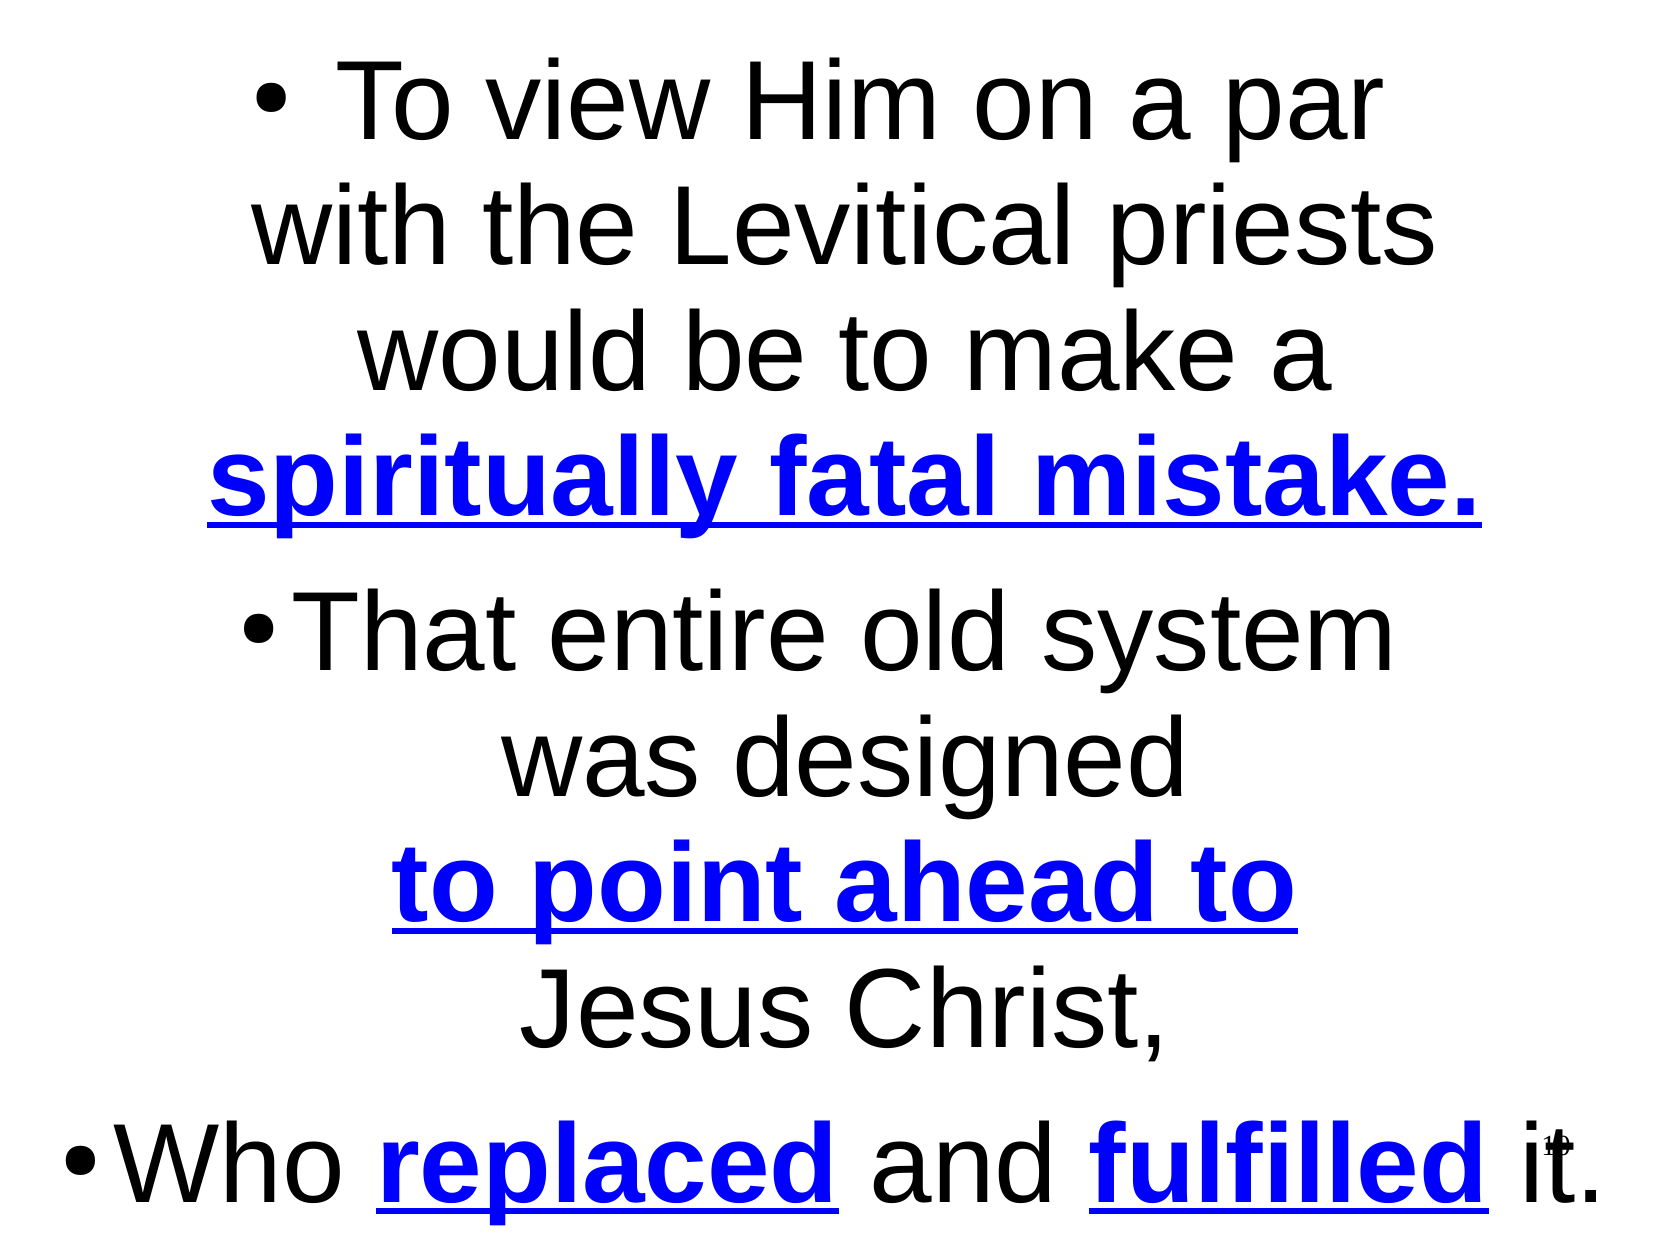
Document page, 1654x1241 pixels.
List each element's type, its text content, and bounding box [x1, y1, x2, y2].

list To view Him on a par with the Levitical priests would be to make a spiritually fatal mistake. That entire old system was designed to point ahead to Jesus Christ, Who replaced and fulfilled it. [37, 37, 1613, 1238]
